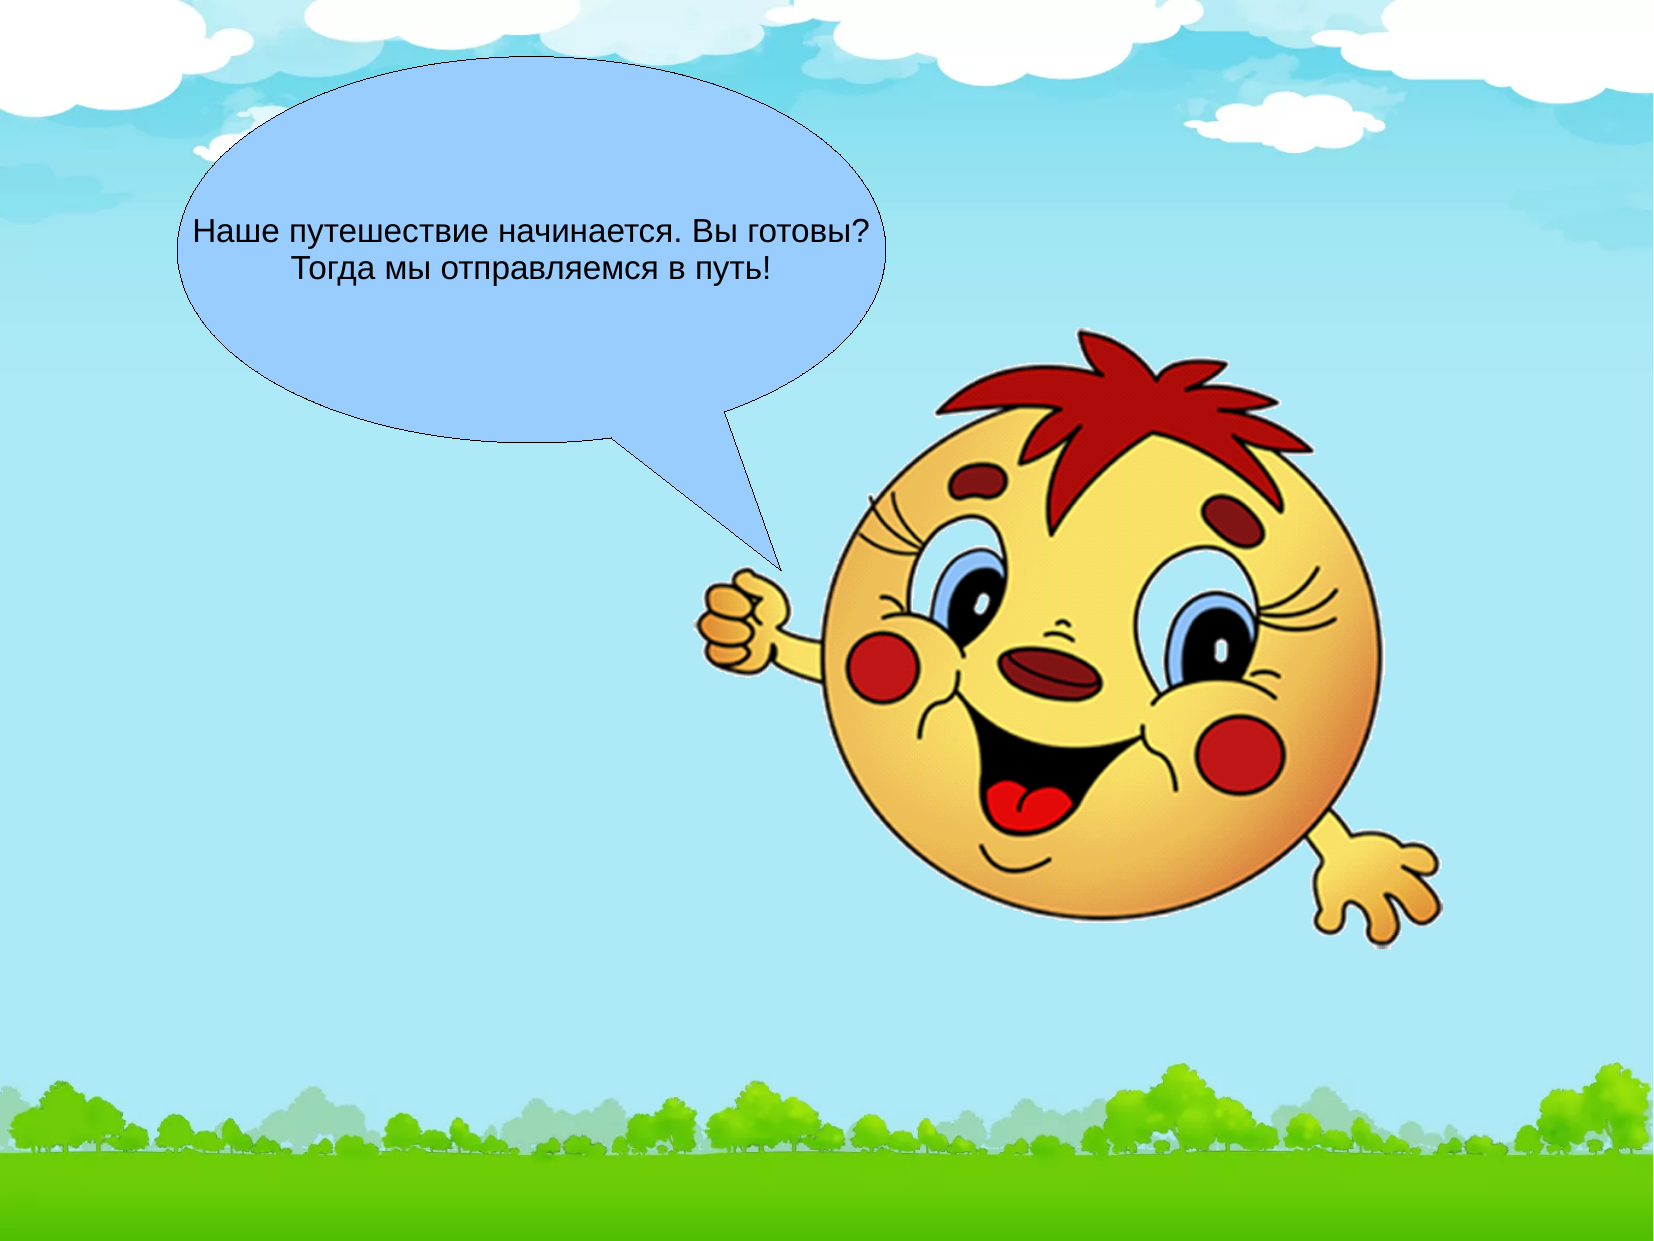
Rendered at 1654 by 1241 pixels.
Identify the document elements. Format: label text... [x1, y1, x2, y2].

text_box Наше путешествие начинается. Вы готовы? Тогда мы отправляемся в путь! [177, 56, 886, 571]
picture [0, 0, 1654, 1241]
